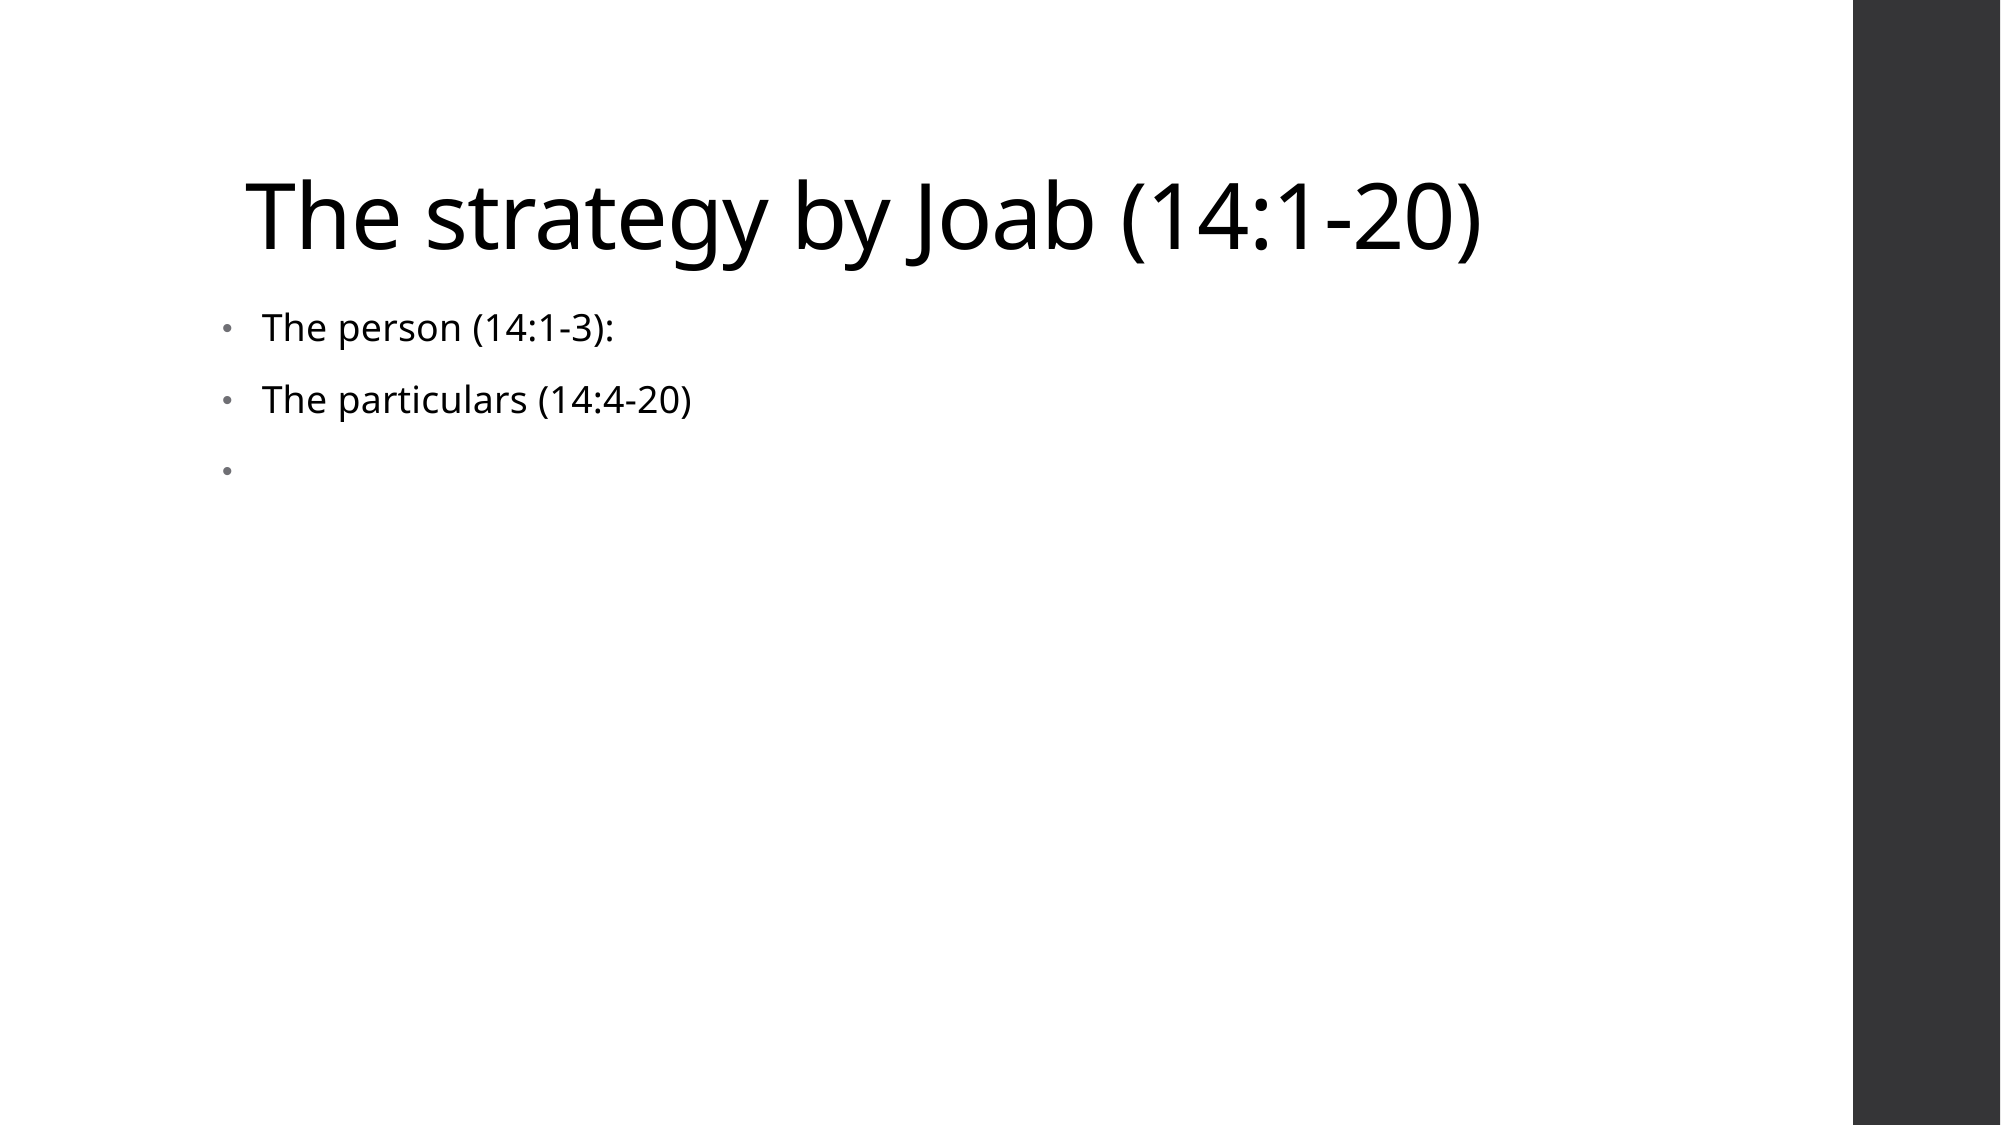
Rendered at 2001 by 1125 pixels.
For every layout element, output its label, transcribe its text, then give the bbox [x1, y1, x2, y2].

list The person (14:1-3): The particulars (14:4-20) [206, 299, 1617, 1014]
title The strategy by Joab (14:1-20) [206, 60, 1797, 278]
